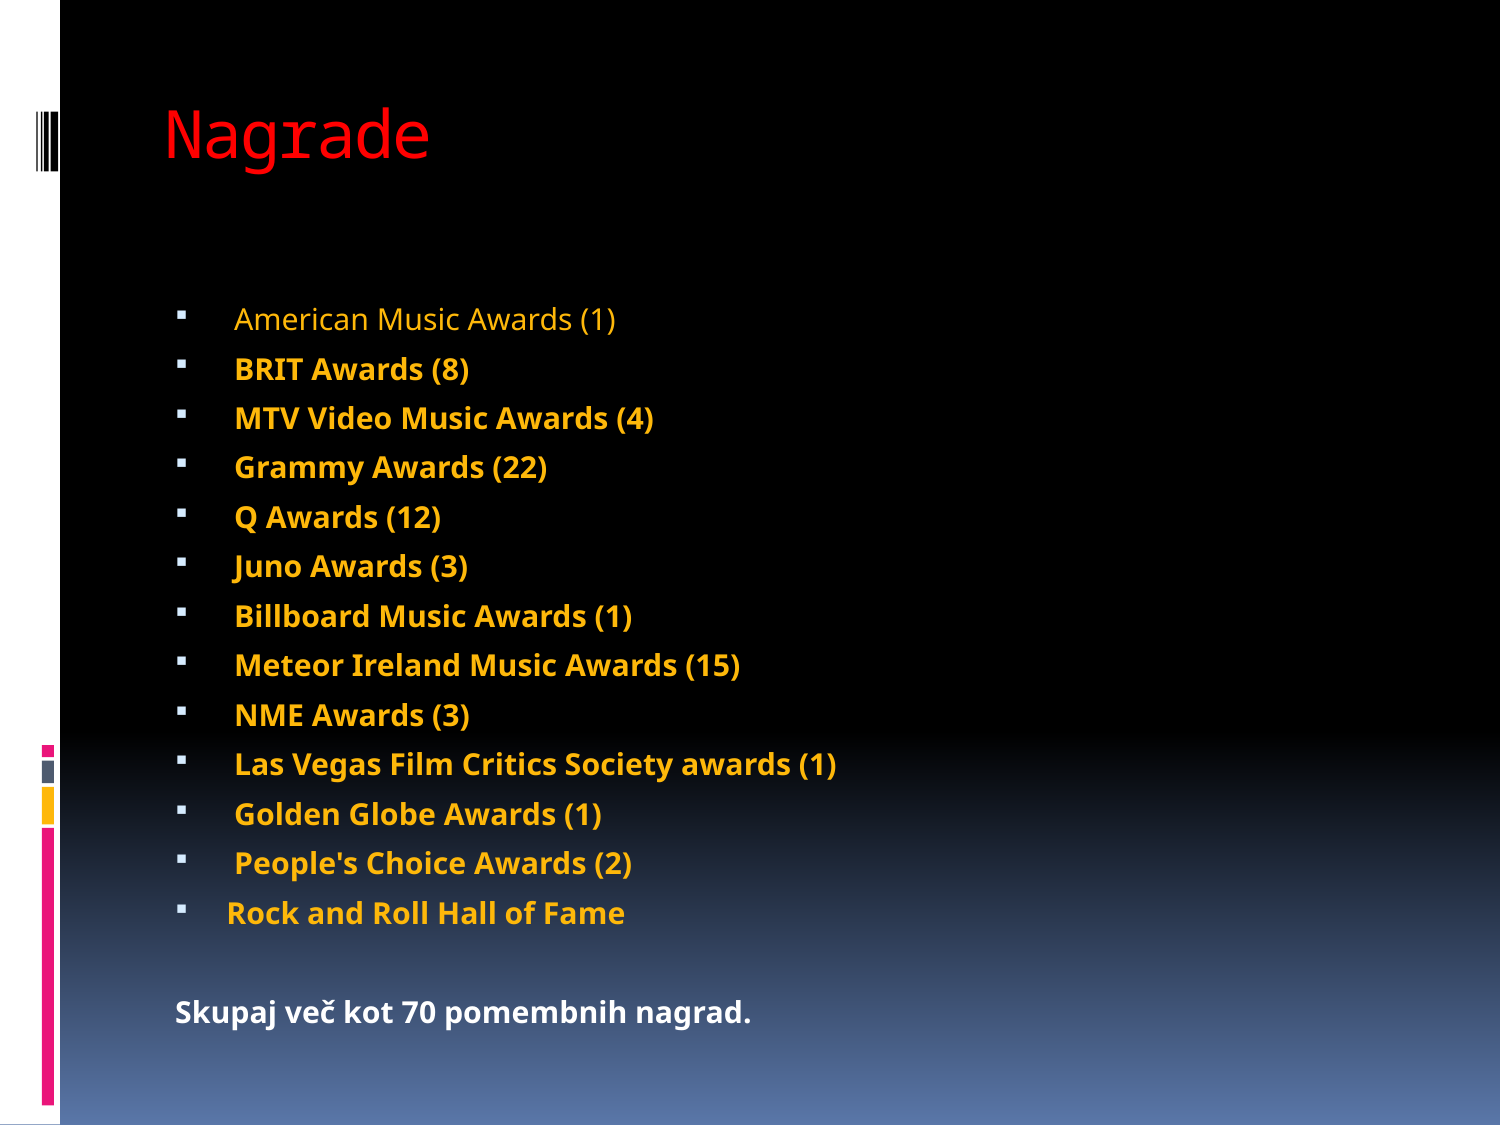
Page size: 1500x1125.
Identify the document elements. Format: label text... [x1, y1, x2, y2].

list American Music Awards (1) BRIT Awards (8) MTV Video Music Awards (4) Grammy Awards (22) Q Awards (12) Juno Awards (3) Billboard Music Awards (1) Meteor Ireland Music Awards (15) NME Awards (3) Las Vegas Film Critics Society awards (1) Golden Globe Awards (1) People's Choice Awards (2) Rock and Roll Hall of Fame Skupaj več kot 70 pomembnih nagrad. [150, 292, 1425, 1043]
title Nagrade [150, 84, 1425, 235]
